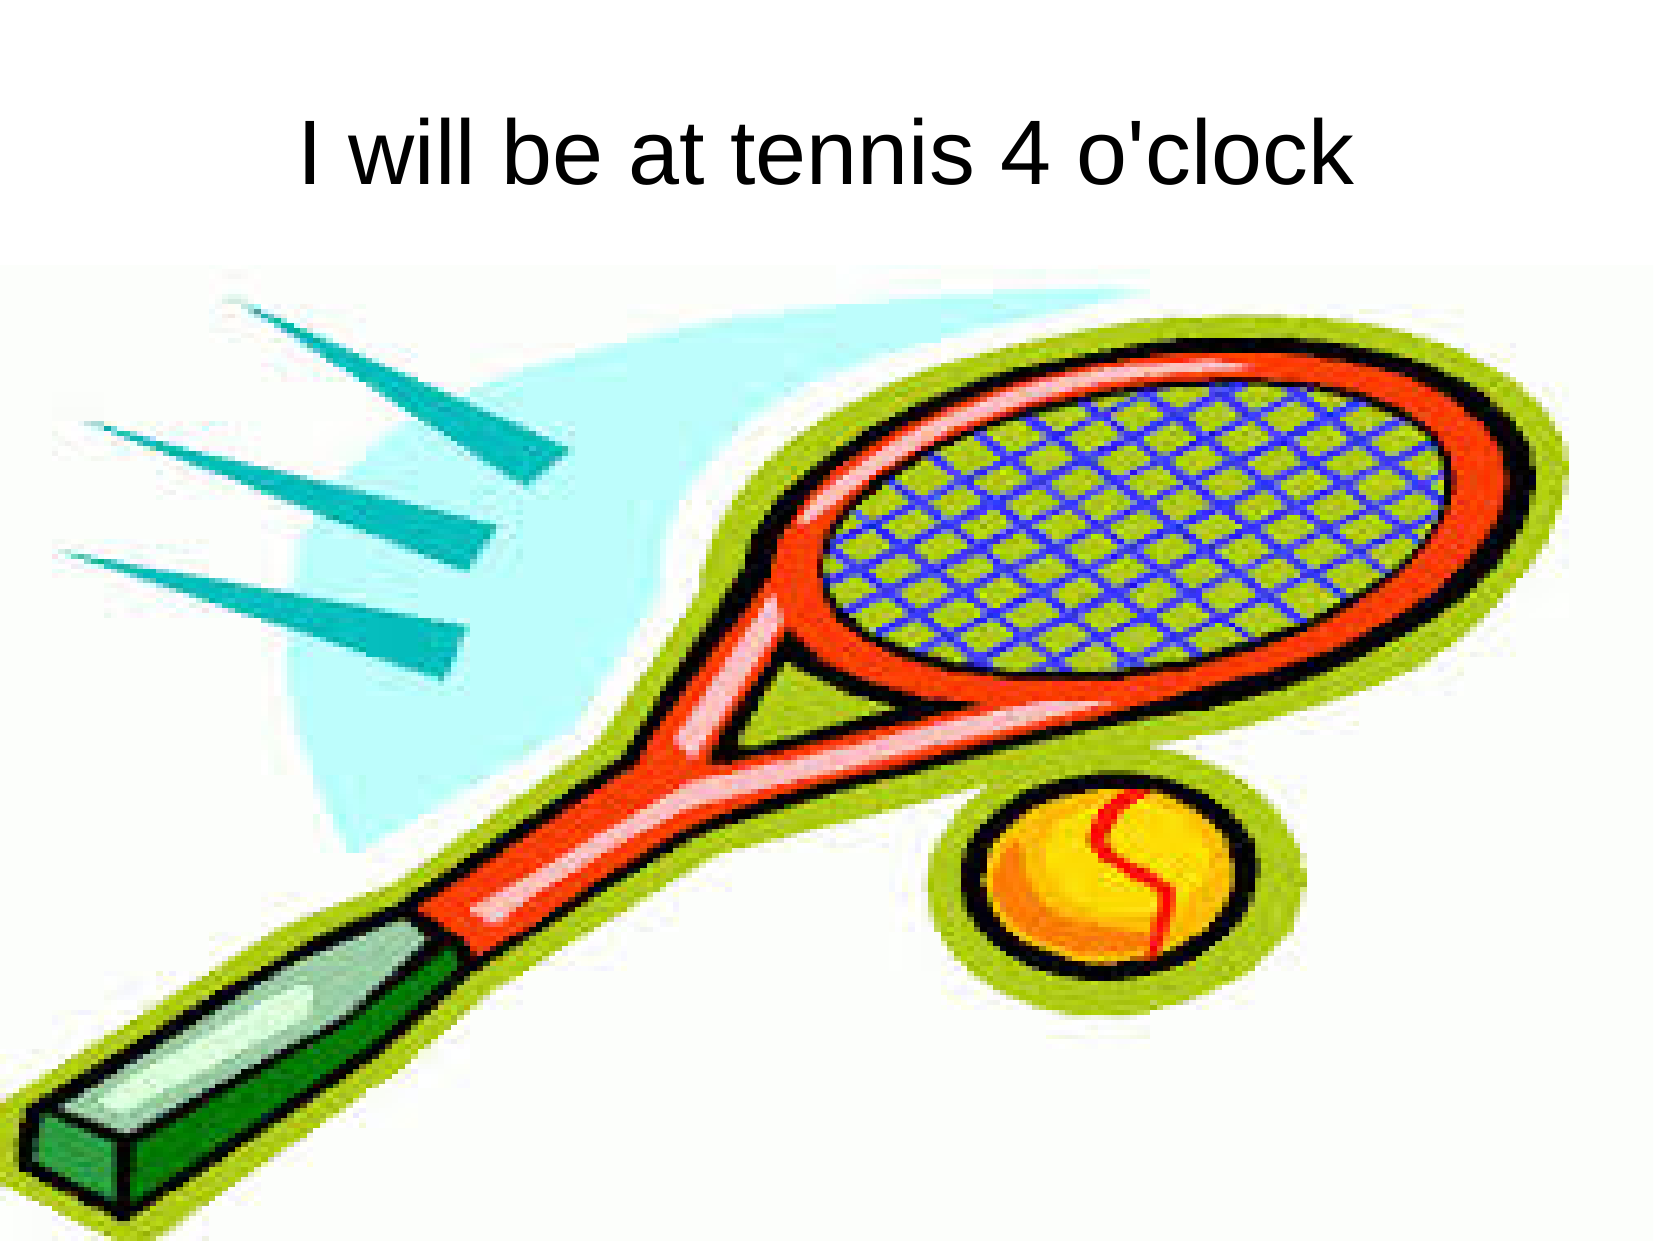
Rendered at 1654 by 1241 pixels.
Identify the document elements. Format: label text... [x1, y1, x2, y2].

picture [0, 265, 1654, 1241]
title I will be at tennis 4 o'clock [82, 49, 1571, 257]
